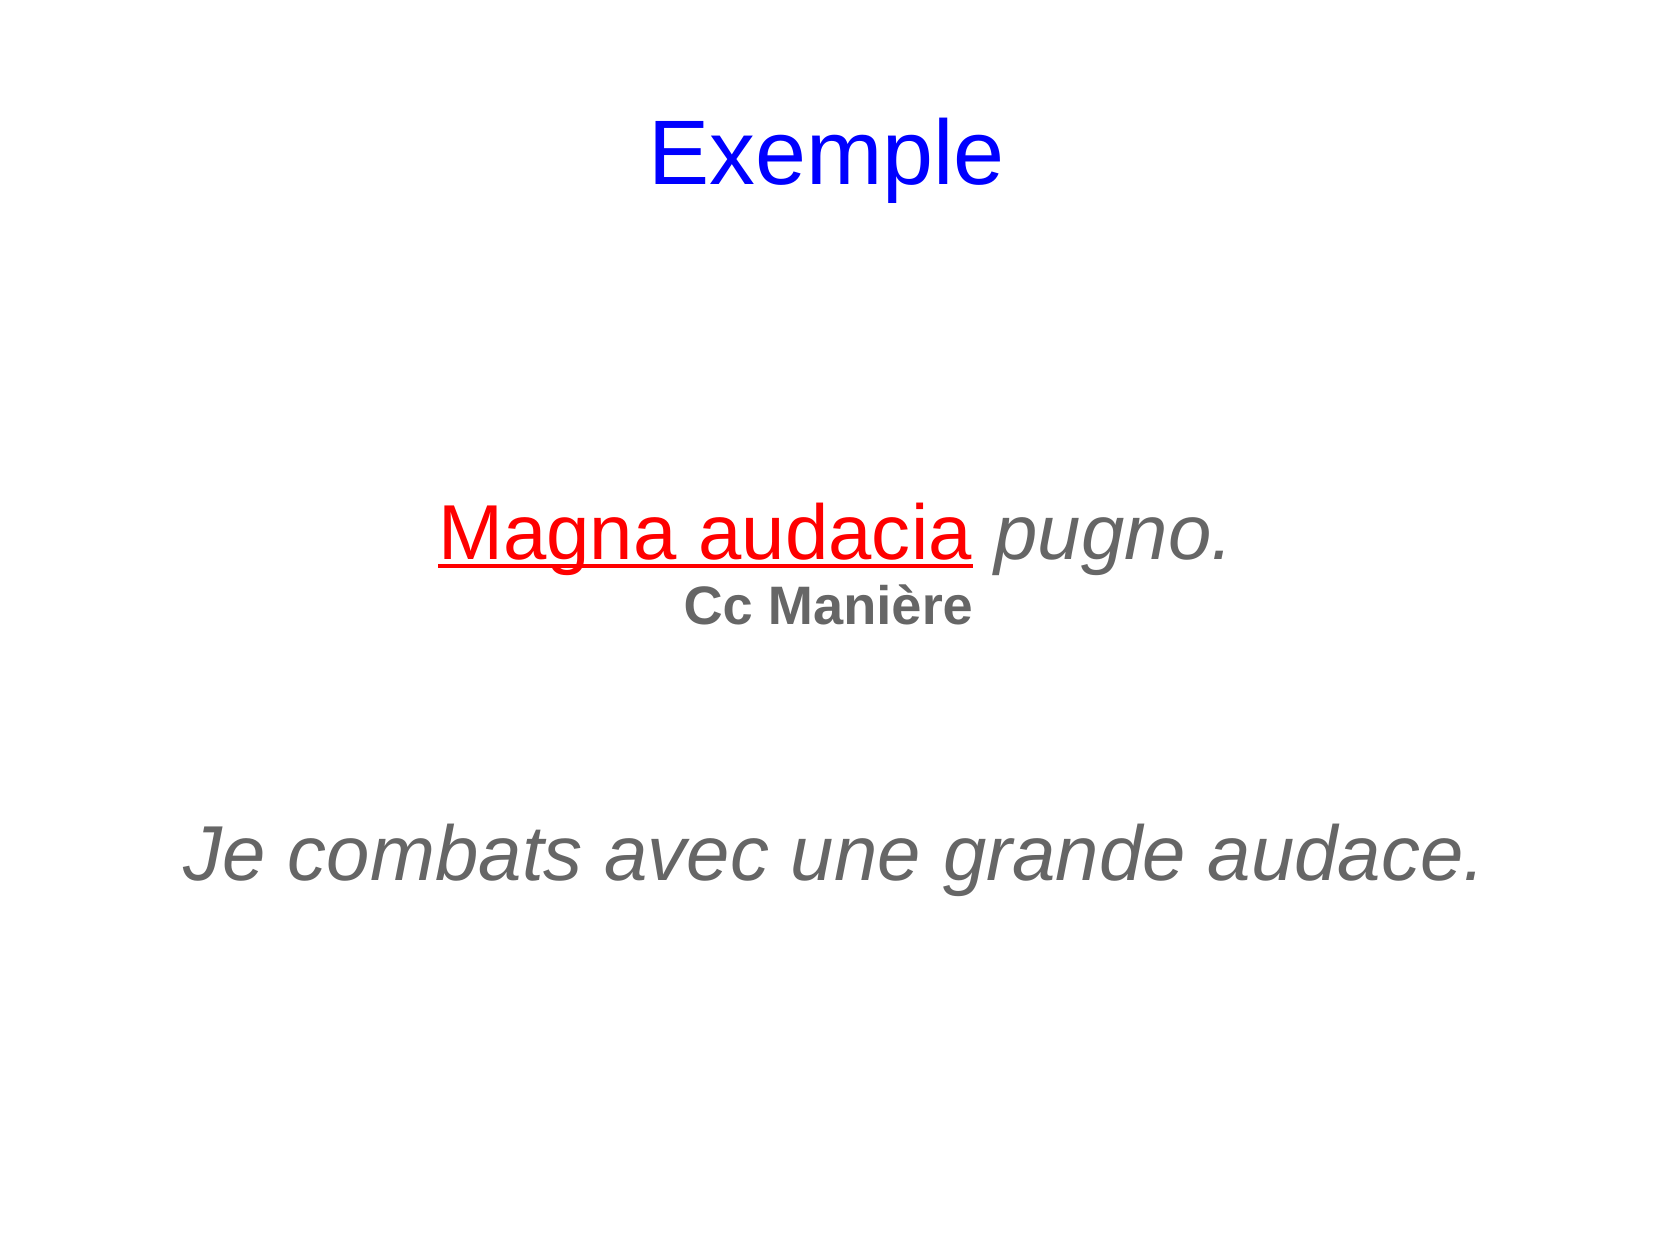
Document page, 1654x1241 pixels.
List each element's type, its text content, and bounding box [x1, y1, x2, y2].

title Exemple [82, 49, 1571, 257]
subtitle Magna audacia pugno. Cc Manière Je combats avec une grande audace. [91, 283, 1580, 1103]
